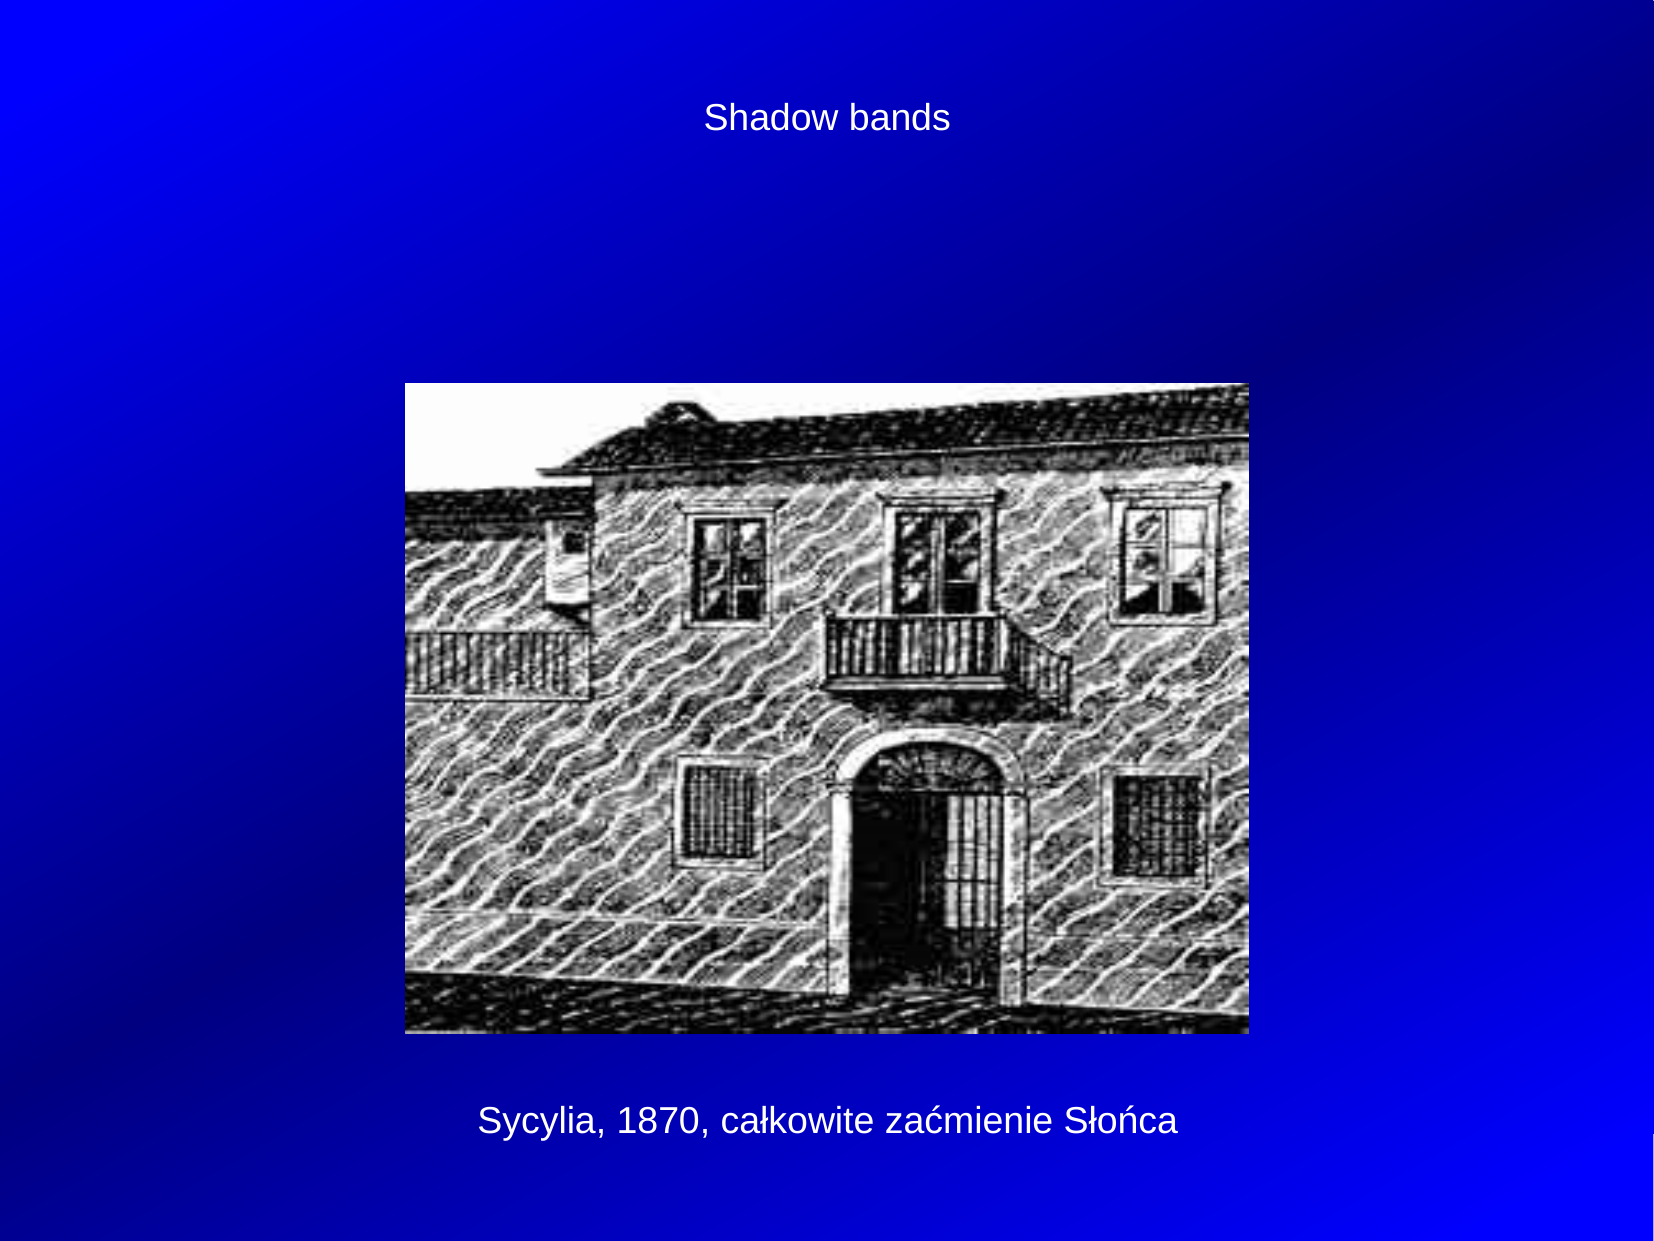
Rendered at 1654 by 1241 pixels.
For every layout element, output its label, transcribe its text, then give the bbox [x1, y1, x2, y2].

picture [405, 383, 1249, 1034]
text_box Shadow bands [688, 89, 966, 146]
text_box Sycylia, 1870, całkowite zaćmienie Słońca [462, 1092, 1193, 1150]
